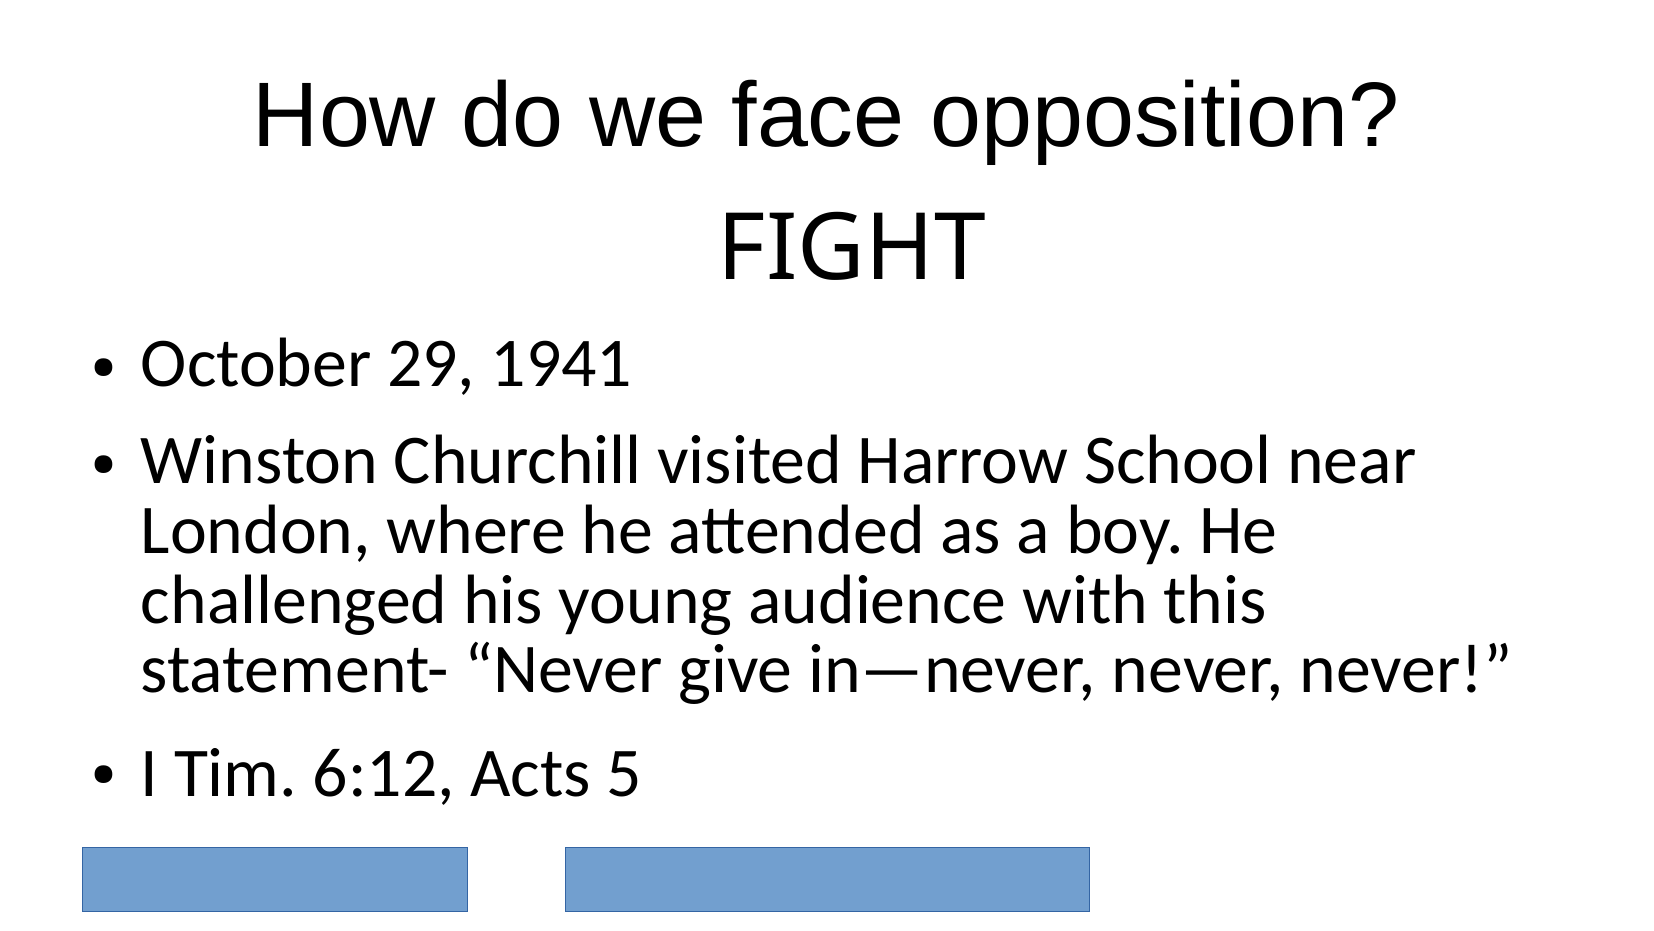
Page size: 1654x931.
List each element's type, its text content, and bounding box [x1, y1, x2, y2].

list FIGHT October 29, 1941 Winston Churchill visited Harrow School near London, where he attended as a boy. He challenged his young audience with this statement- “Never give in—never, never, never!” I Tim. 6:12, Acts 5 never, never!” [75, 180, 1564, 826]
title How do we face opposition? [82, 37, 1571, 193]
